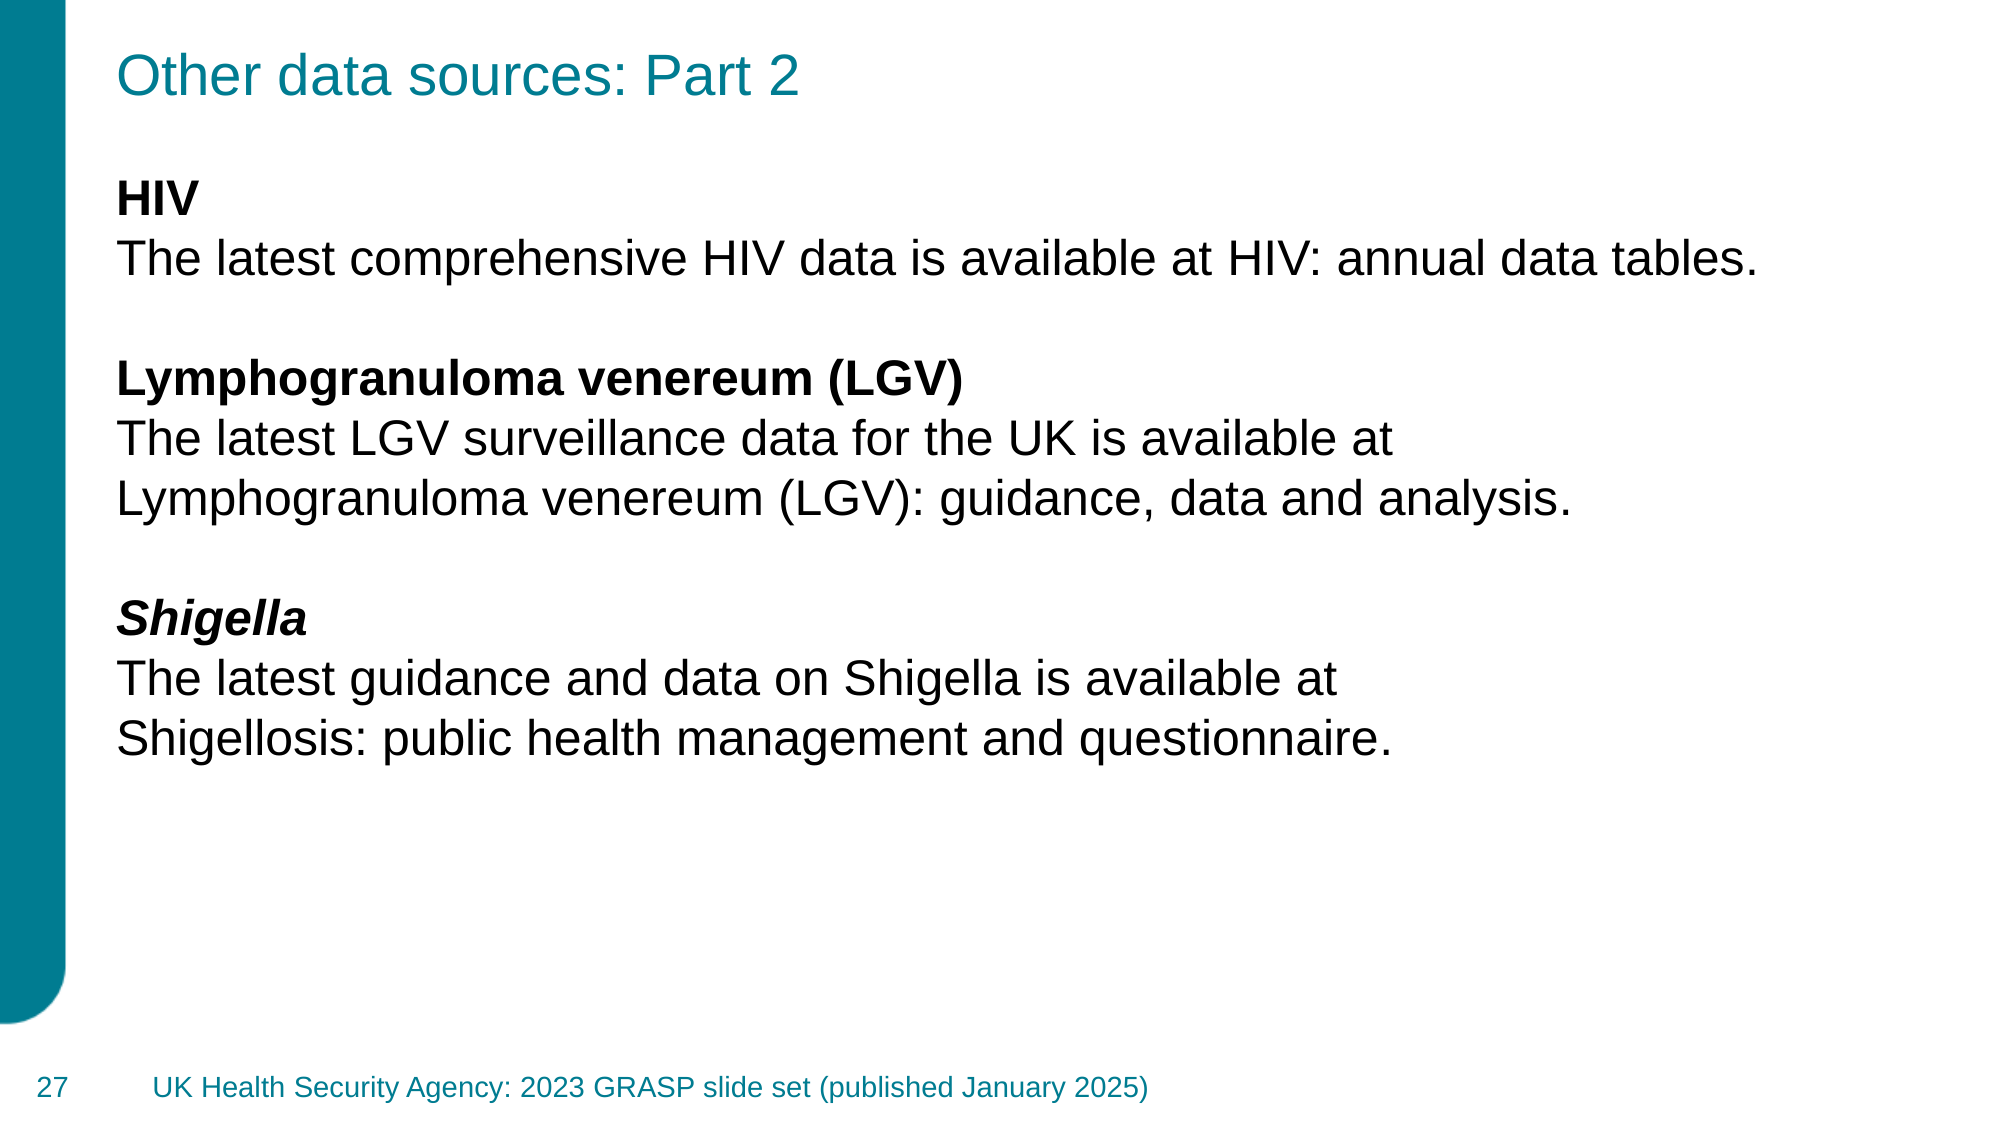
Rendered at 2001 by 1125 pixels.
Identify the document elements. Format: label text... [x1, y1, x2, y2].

text_box UK Health Security Agency: 2023 GRASP slide set (published January 2025) [137, 1056, 1780, 1116]
title Other data sources: Part 2 [101, 29, 1926, 123]
text_box [21, 1056, 120, 1117]
list HIV The latest comprehensive HIV data is available at HIV: annual data tables. Lymphogranuloma venereum (LGV) The latest LGV surveillance data for the UK is available at Lymphogranuloma venereum (LGV): guidance, data and analysis. Shigella The latest guidance and data on Shigella is available at Shigellosis: public health management and questionnaire. [101, 158, 1926, 813]
